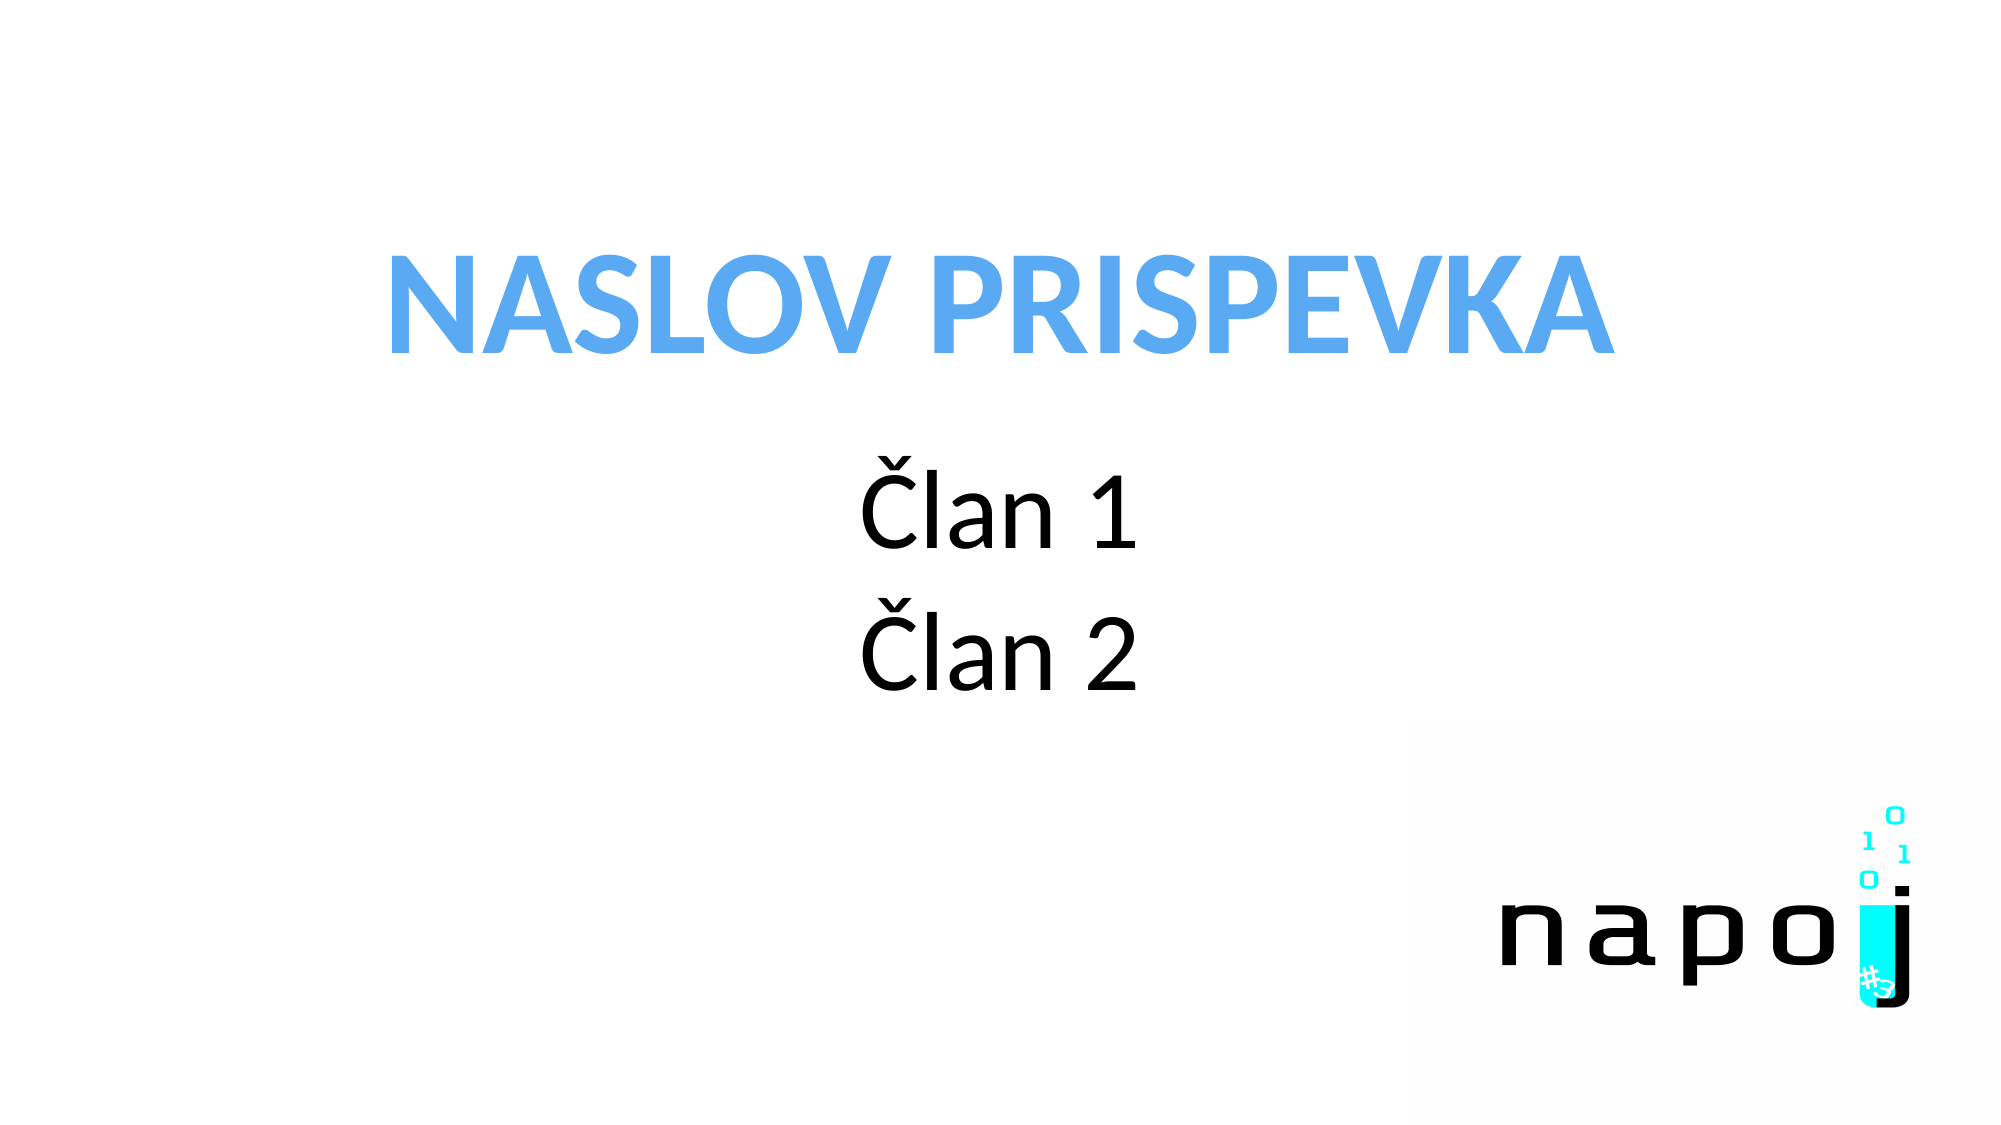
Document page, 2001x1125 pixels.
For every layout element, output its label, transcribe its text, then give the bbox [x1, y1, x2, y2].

title NASLOV PRISPEVKA [249, 184, 1750, 394]
subtitle Član 1 Član 2 [249, 443, 1750, 716]
